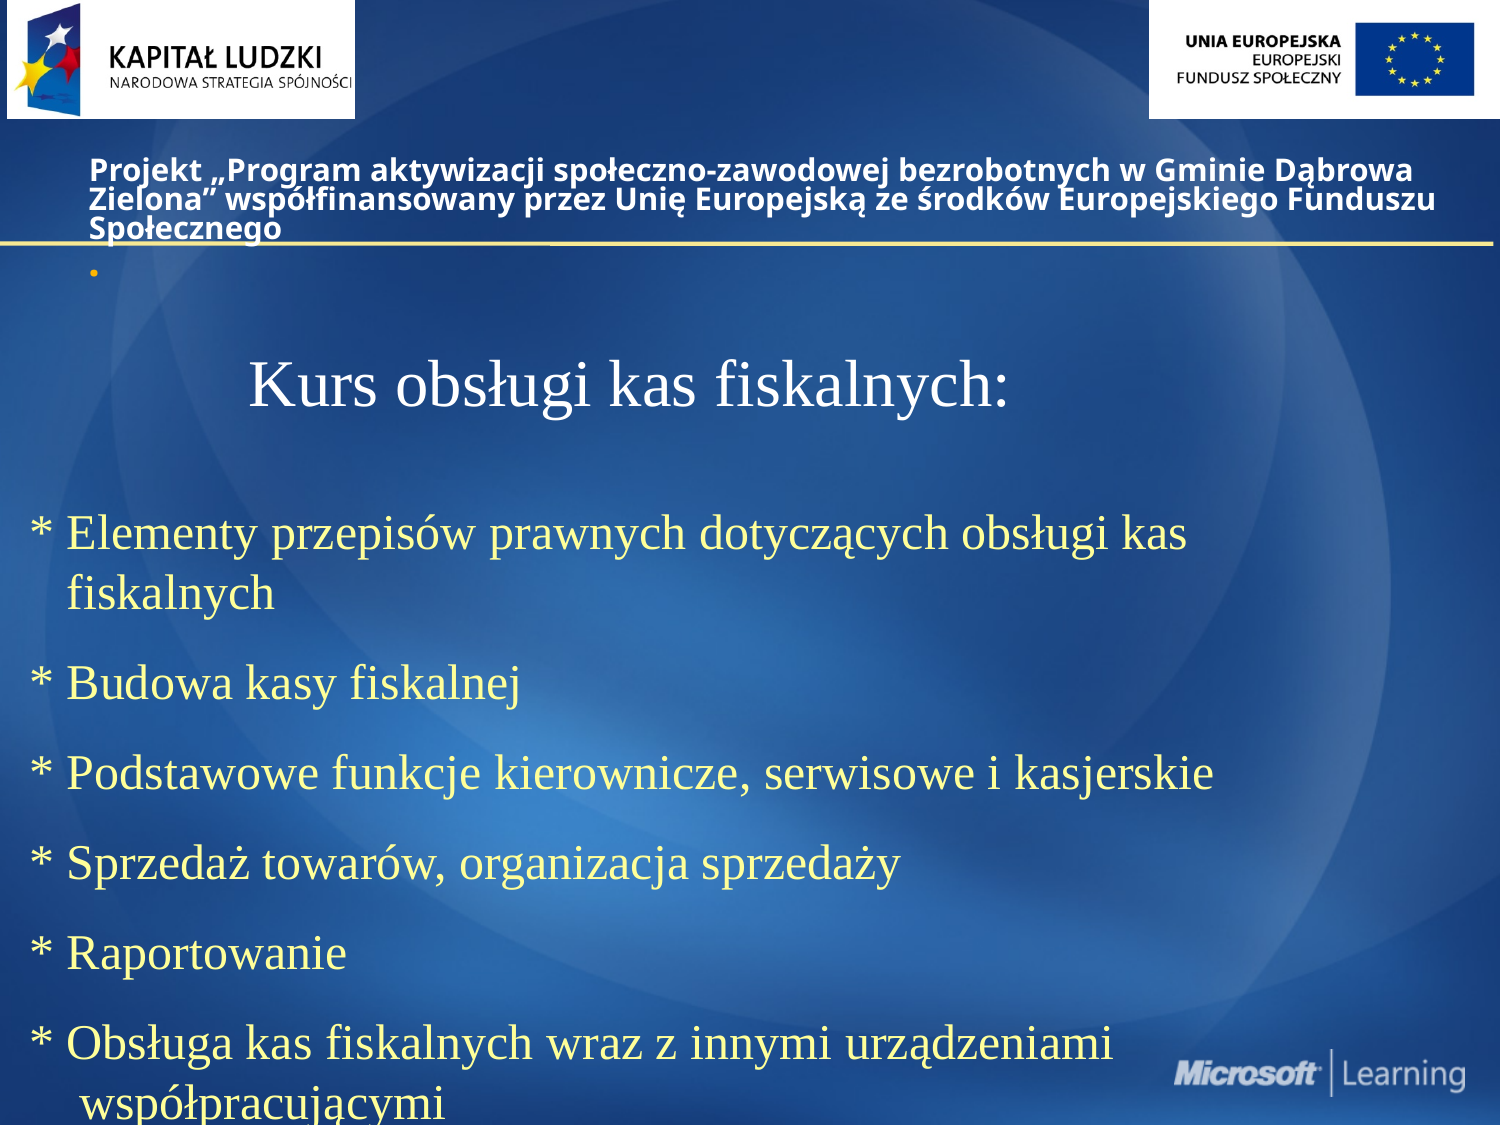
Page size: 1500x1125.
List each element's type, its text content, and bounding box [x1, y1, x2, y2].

text_box Kurs obsługi kas fiskalnych: * Elementy przepisów prawnych dotyczących obsługi kas fiskalnych * Budowa kasy fiskalnej * Podstawowe funkcje kierownicze, serwisowe i kasjerskie * Sprzedaż towarów, organizacja sprzedaży * Raportowanie * Obsługa kas fiskalnych wraz z innymi urządzeniami współpracującymi [29, 354, 1500, 1004]
picture [7, 0, 355, 119]
picture [1149, 0, 1500, 119]
text_box Projekt „Program aktywizacji społeczno-zawodowej bezrobotnych w Gminie Dąbrowa Zielona” współfinansowany przez Unię Europejską ze środków Europejskiego Funduszu Społecznego . [89, 147, 1494, 296]
